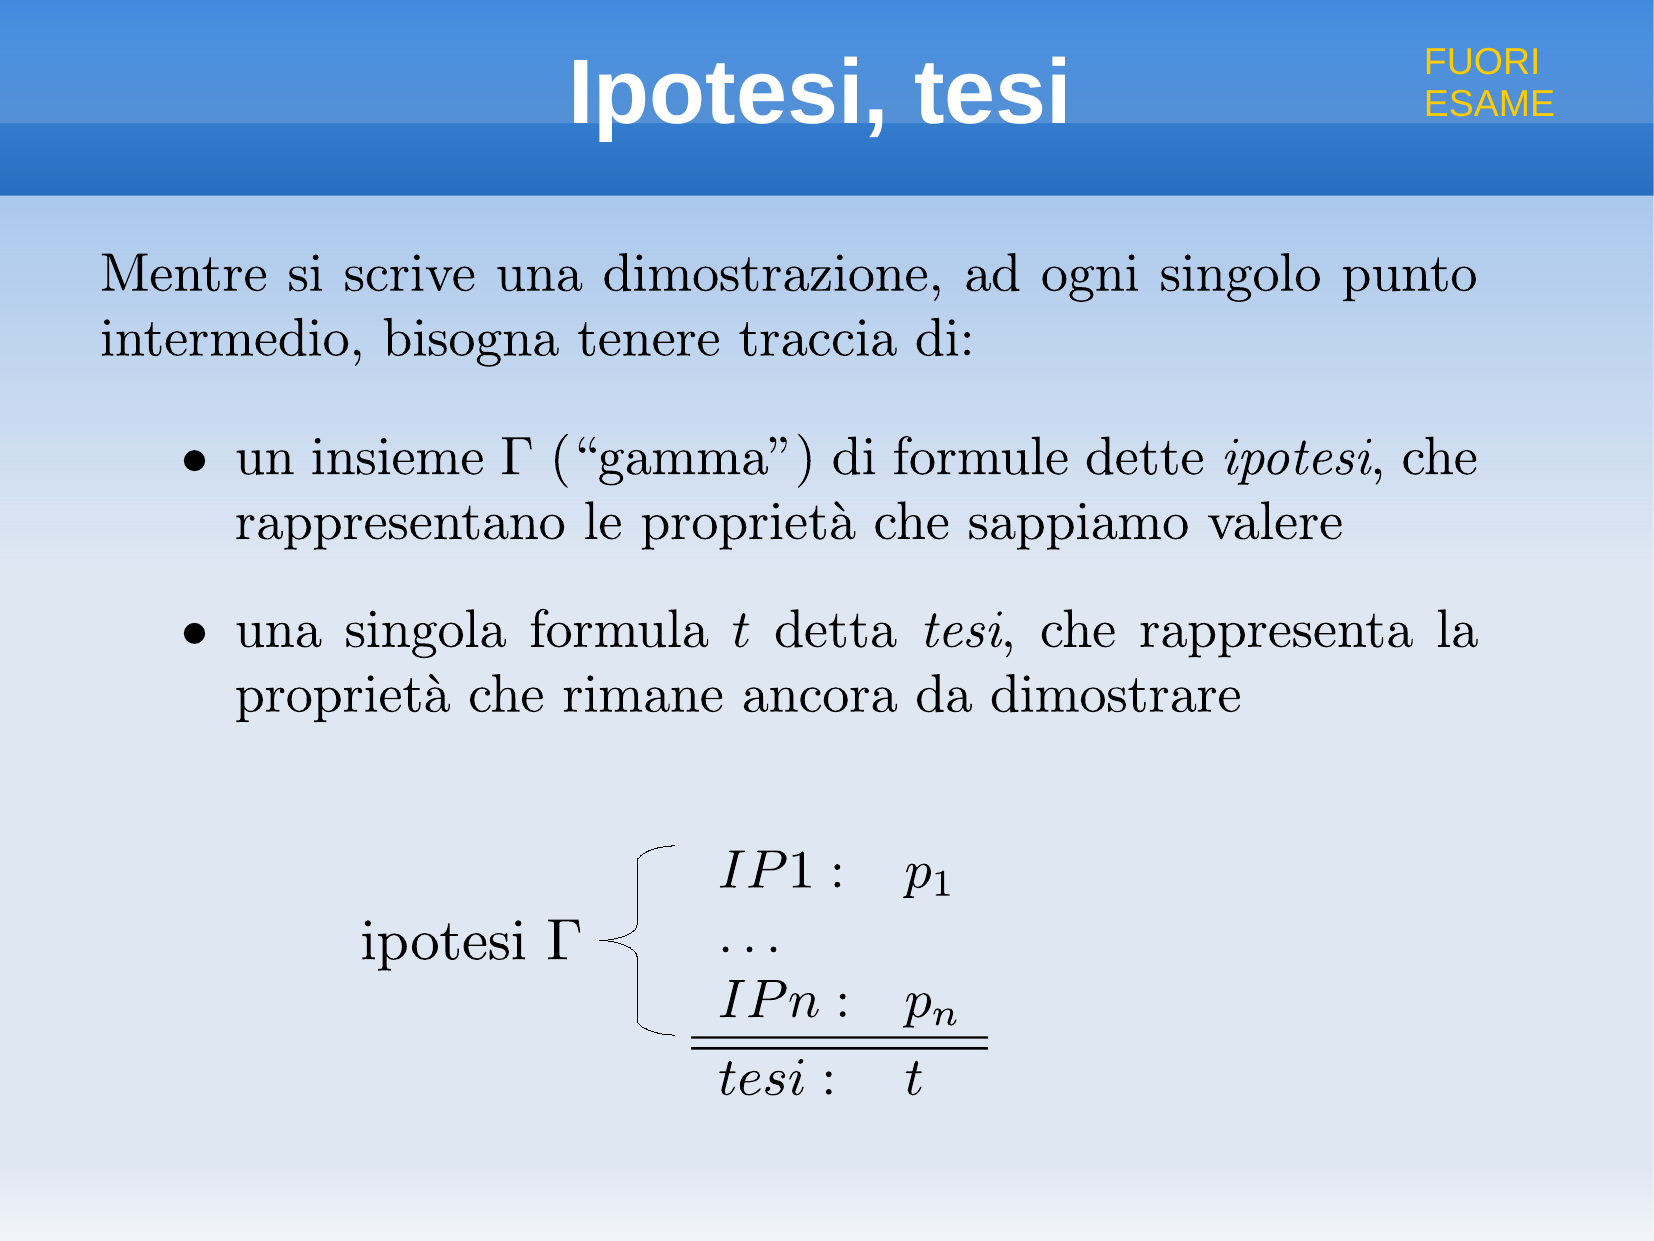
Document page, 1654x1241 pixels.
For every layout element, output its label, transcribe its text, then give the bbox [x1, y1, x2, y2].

text_box [360, 919, 583, 971]
text_box FUORI ESAME [1409, 33, 1571, 132]
text_box [691, 850, 989, 1096]
title Ipotesi, tesi [76, 0, 1565, 196]
text_box [99, 253, 1478, 723]
picture [0, 0, 1654, 1241]
